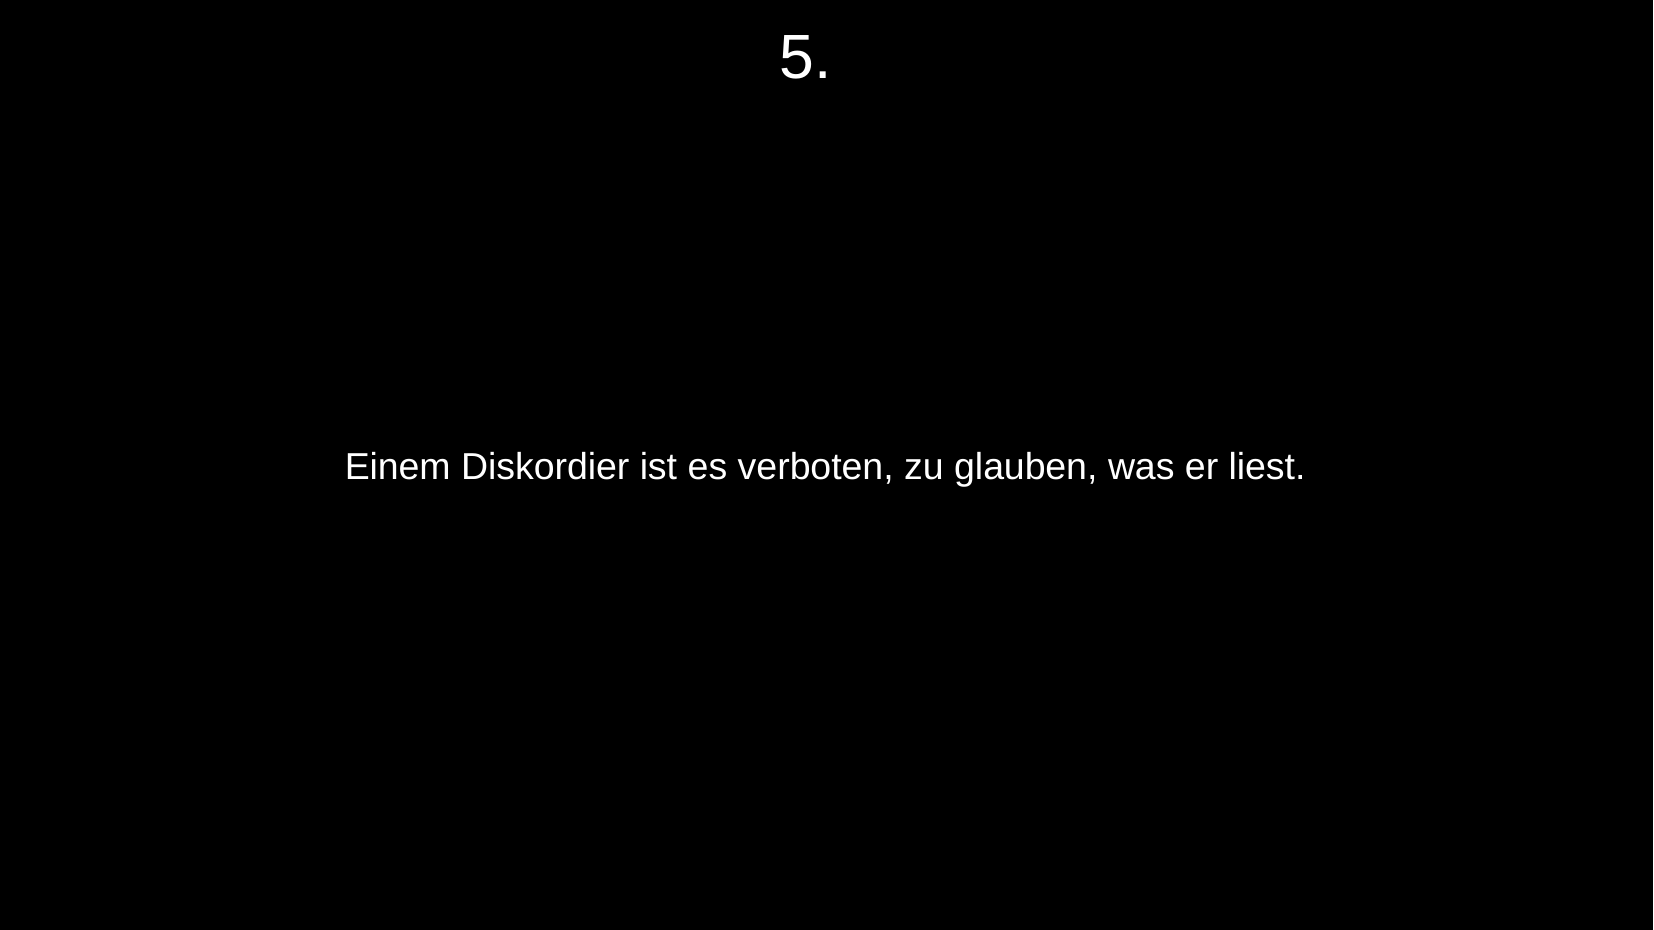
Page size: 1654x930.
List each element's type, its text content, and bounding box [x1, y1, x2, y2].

text_box Einem Diskordier ist es verboten, zu glauben, was er liest. [330, 438, 1471, 495]
text_box 5. [275, 15, 1336, 100]
